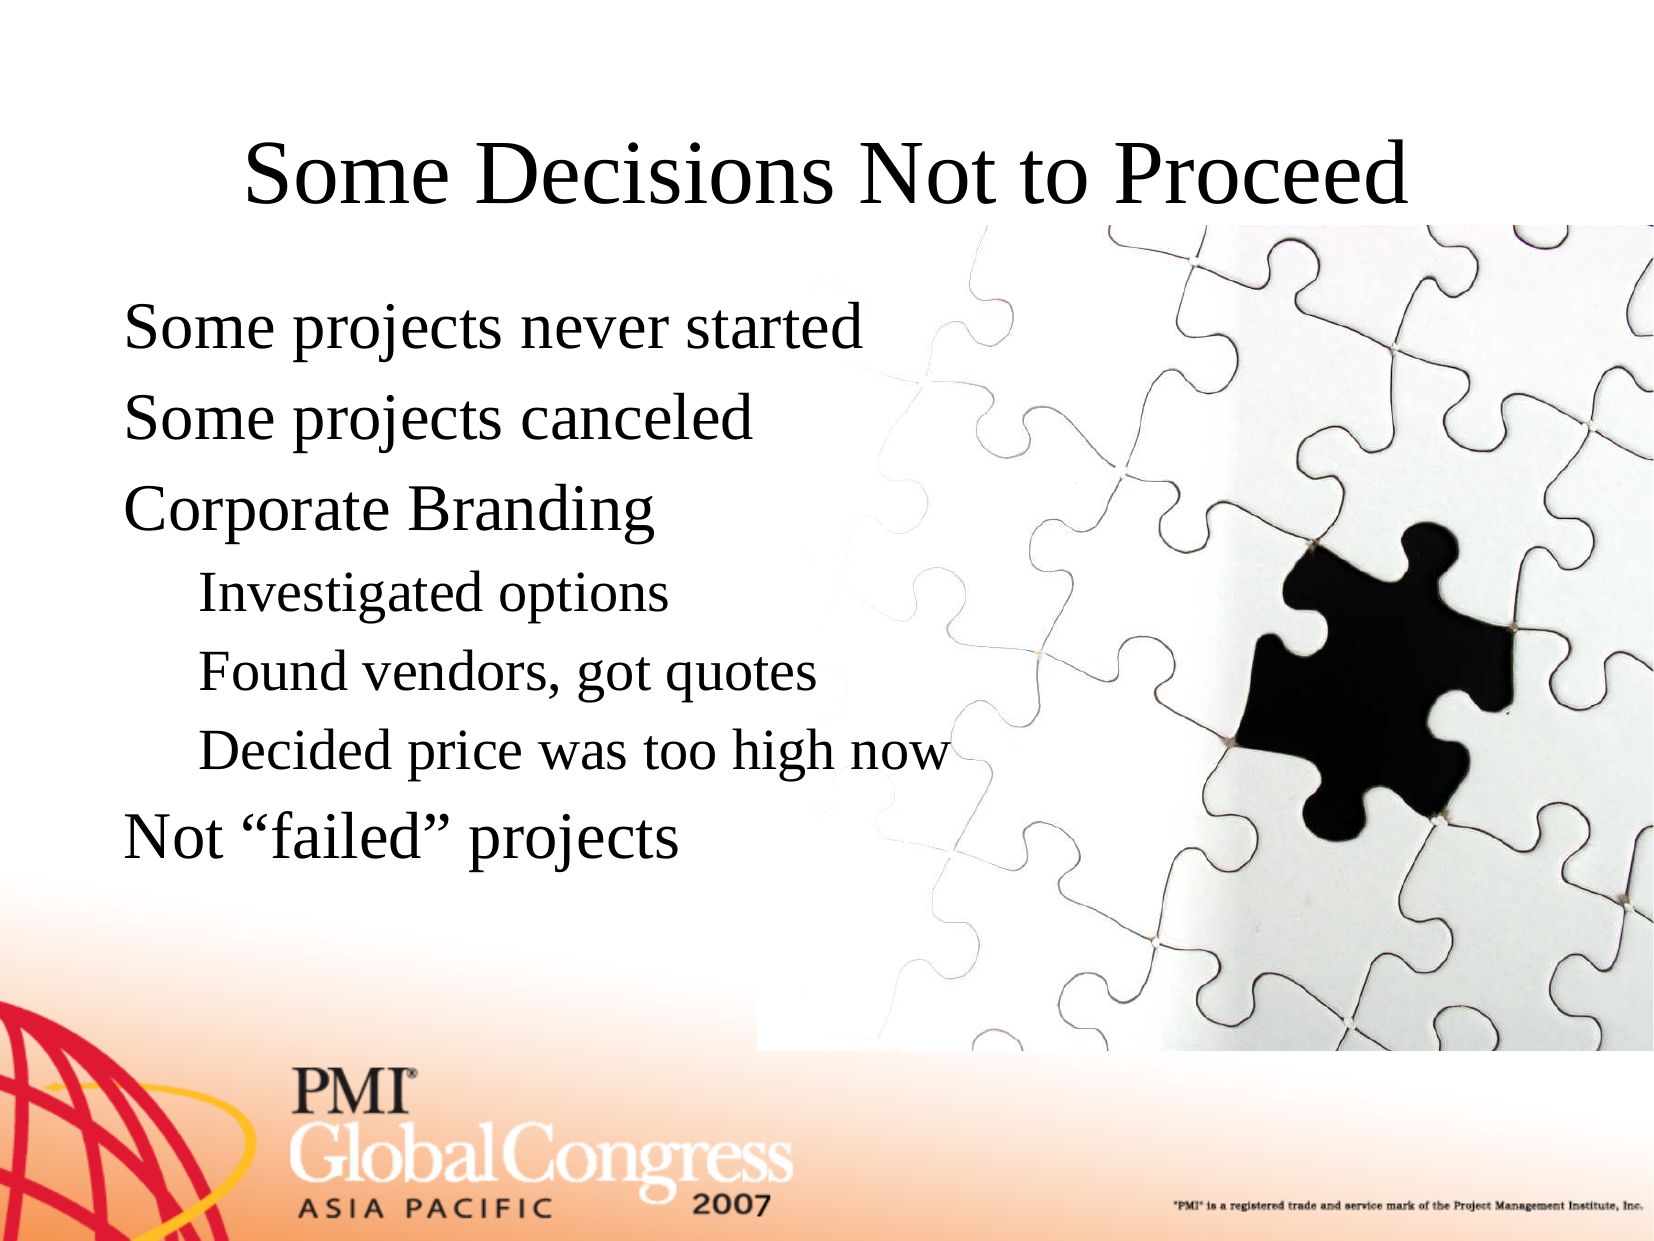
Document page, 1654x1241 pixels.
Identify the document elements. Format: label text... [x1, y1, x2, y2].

picture [0, 0, 1654, 1241]
title Some Decisions Not to Proceed [124, 69, 1530, 277]
list Some projects never started Some projects canceled Corporate Branding Investigated options Found vendors, got quotes Decided price was too high now Not “failed” projects [124, 289, 1530, 1034]
